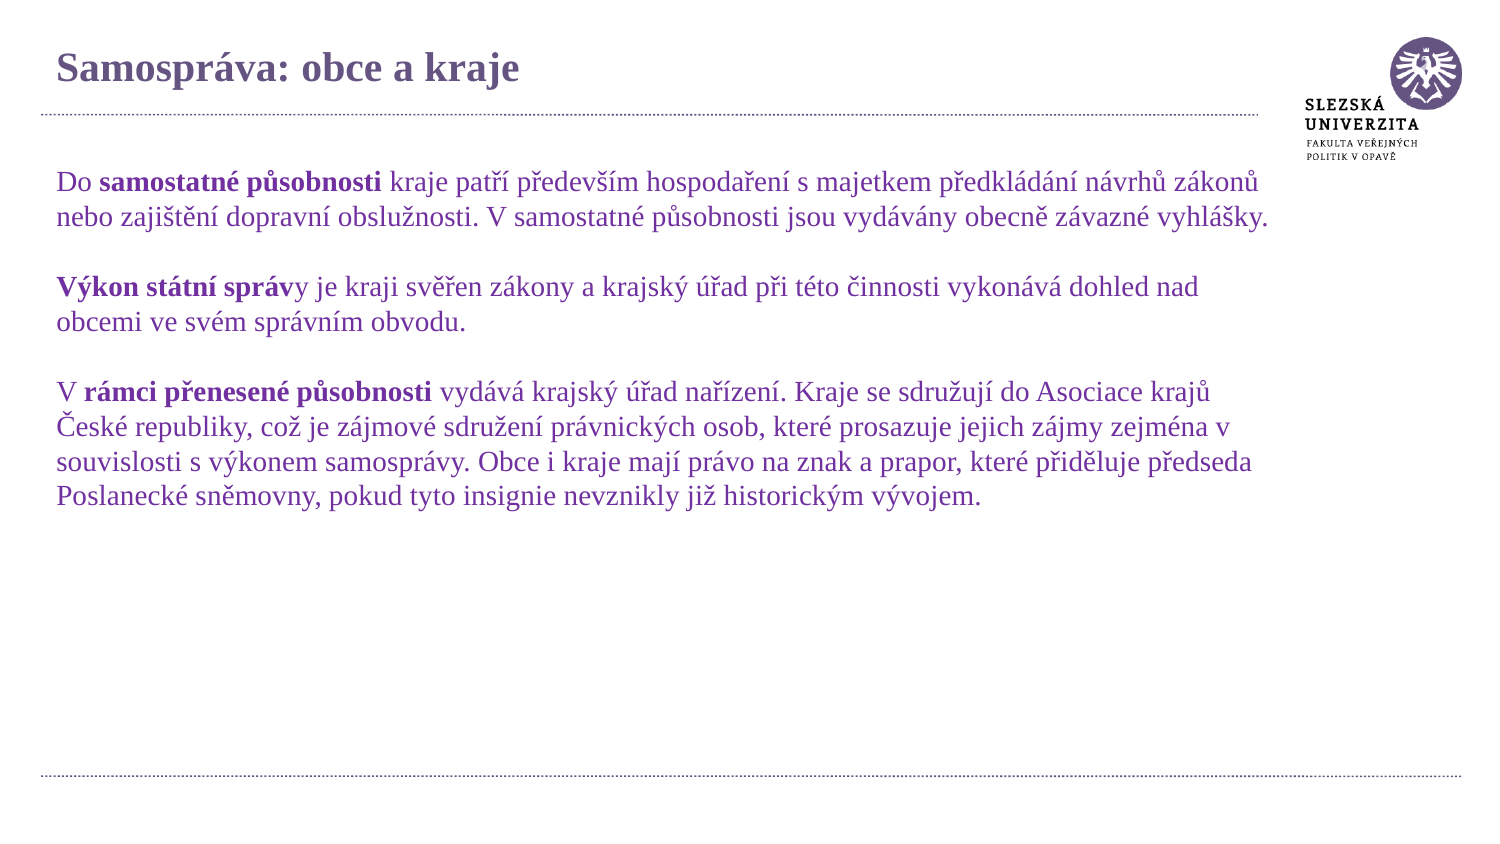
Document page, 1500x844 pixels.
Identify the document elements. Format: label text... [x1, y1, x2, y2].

text_box Do samostatné působnosti kraje patří především hospodaření s majetkem předkládání návrhů zákonů nebo zajištění dopravní obslužnosti. V samostatné působnosti jsou vydávány obecně závazné vyhlášky. Výkon státní správy je kraji svěřen zákony a krajský úřad při této činnosti vykonává dohled nad obcemi ve svém správním obvodu. V rámci přenesené působnosti vydává krajský úřad nařízení. Kraje se sdružují do Asociace krajů České republiky, což je zájmové sdružení právnických osob, které prosazuje jejich zájmy zejména v souvislosti s výkonem samosprávy. Obce i kraje mají právo na znak a prapor, které přiděluje předseda Poslanecké sněmovny, pokud tyto insignie nevznikly již historickým vývojem. [41, 154, 1297, 524]
title Samospráva: obce a kraje [41, 32, 786, 116]
